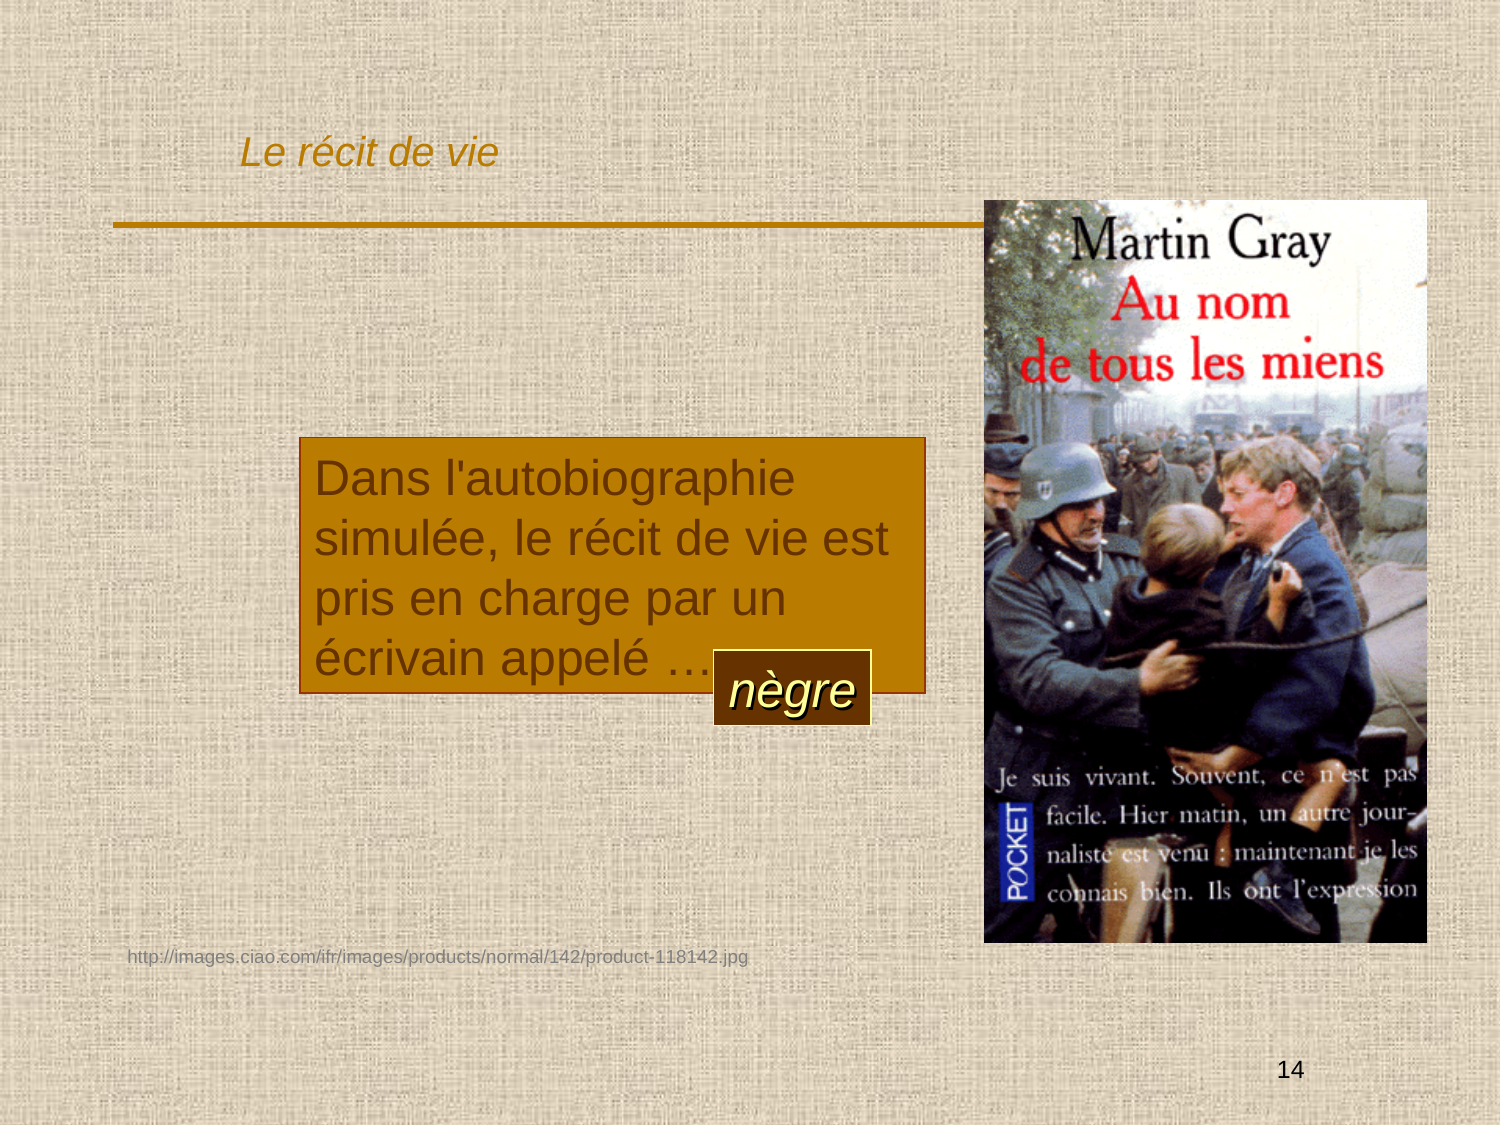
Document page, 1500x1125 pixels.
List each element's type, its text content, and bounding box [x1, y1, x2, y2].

text_box http://images.ciao.com/ifr/images/products/normal/142/product-118142.jpg [112, 937, 788, 976]
text_box Le récit de vie [224, 116, 515, 183]
picture [0, 0, 1500, 1125]
text_box Dans l'autobiographie simulée, le récit de vie est pris en charge par un écrivain appelé … [299, 437, 925, 693]
text_box nègre [713, 649, 872, 726]
